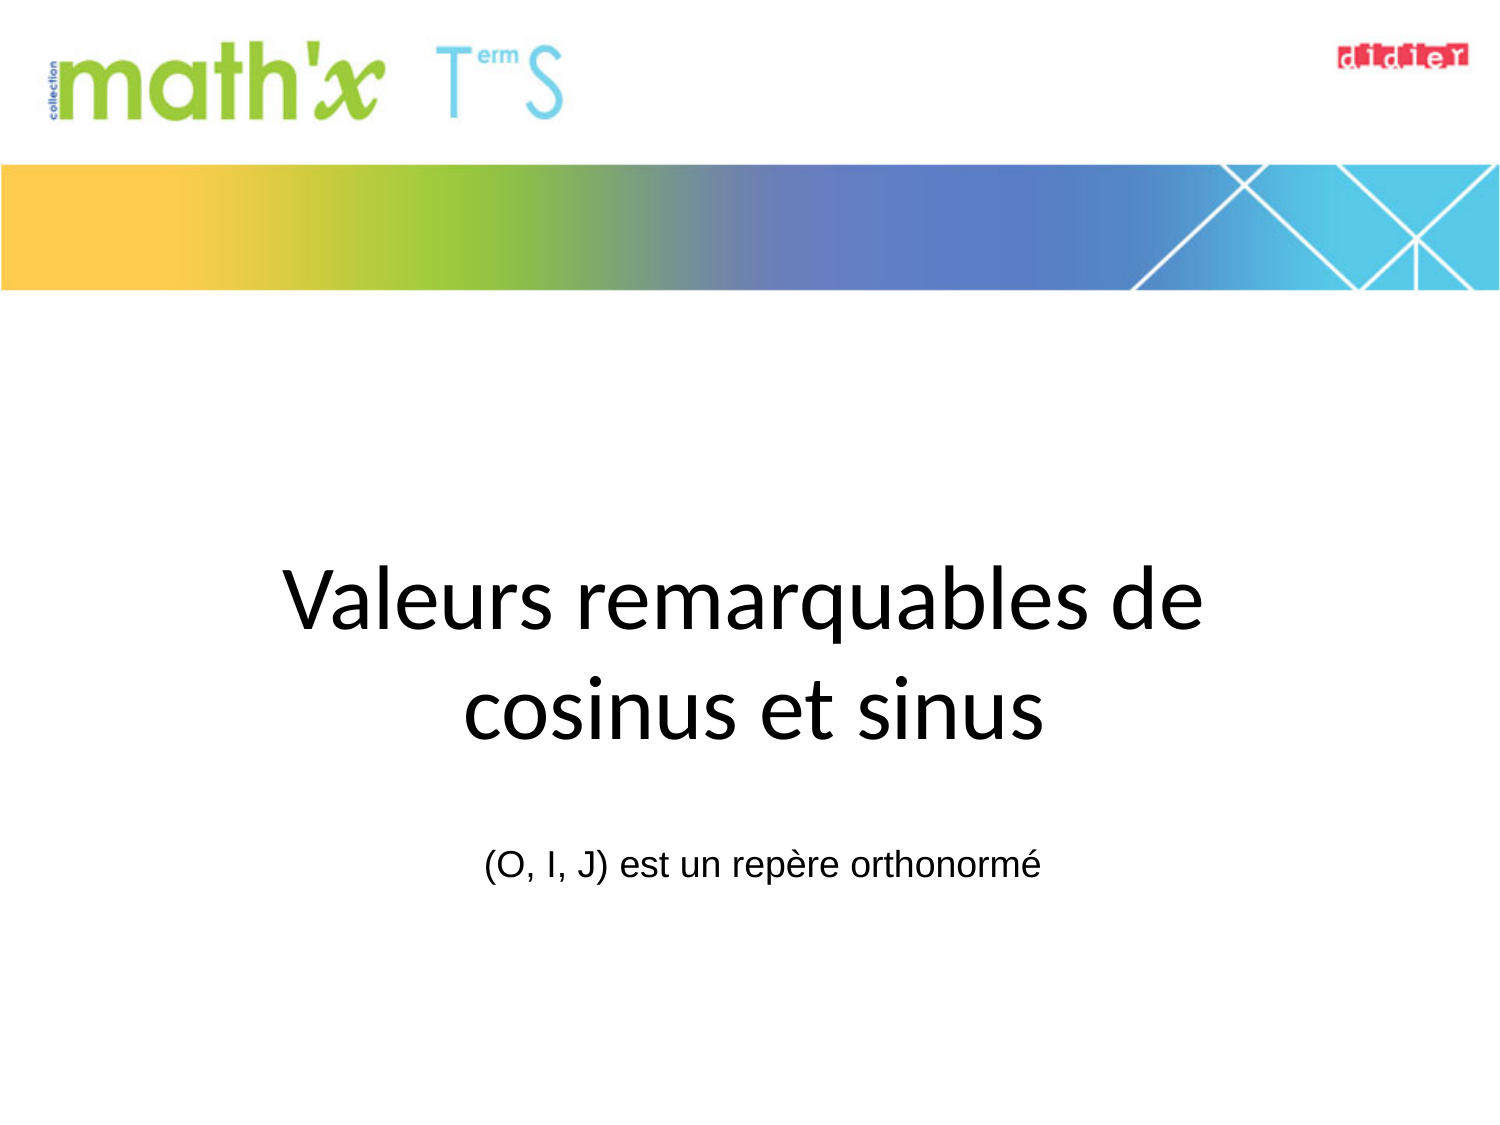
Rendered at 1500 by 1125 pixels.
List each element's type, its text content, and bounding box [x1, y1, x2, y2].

title Valeurs remarquables de cosinus et sinus [117, 527, 1393, 769]
picture [0, 0, 1500, 292]
text_box (O, I, J) est un repère orthonormé [468, 832, 1219, 893]
